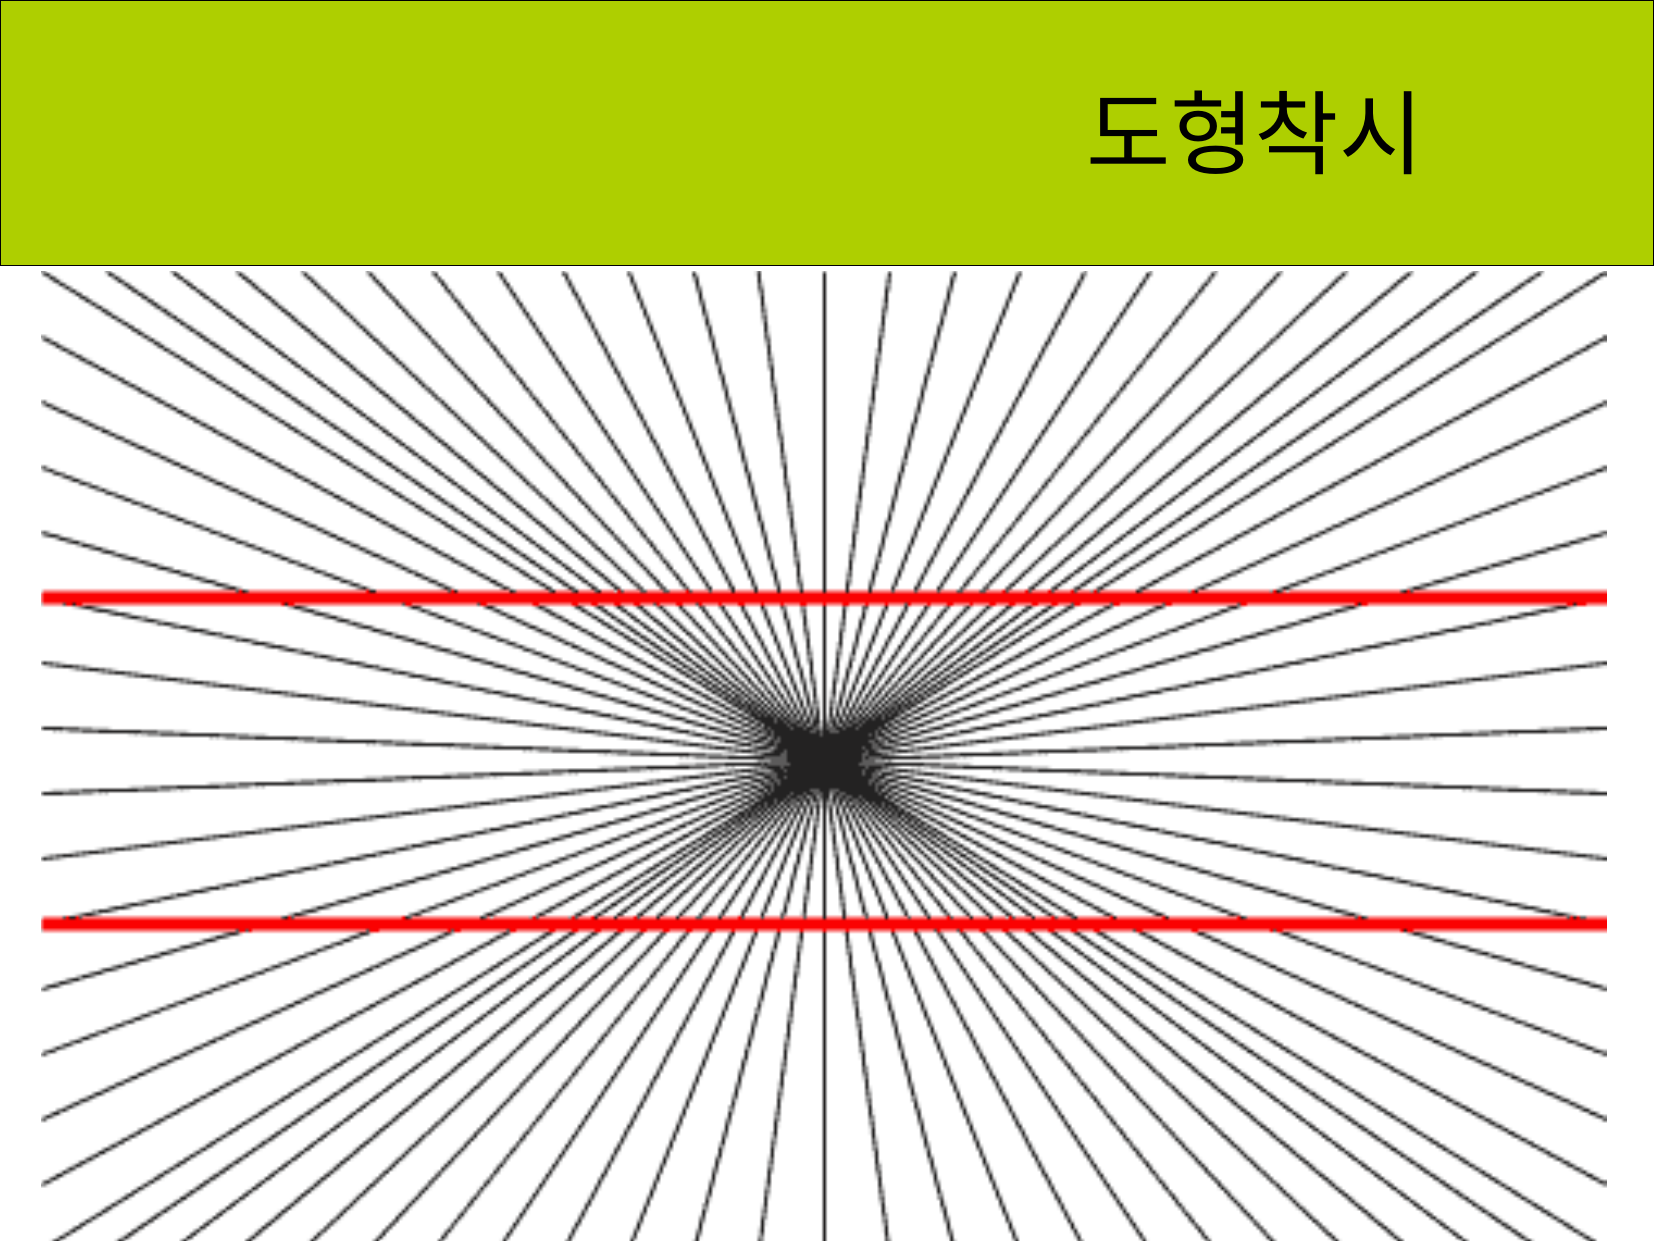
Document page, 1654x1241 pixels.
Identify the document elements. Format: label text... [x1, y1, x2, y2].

picture [41, 271, 1607, 1241]
title 도형착시 [885, 49, 1625, 207]
